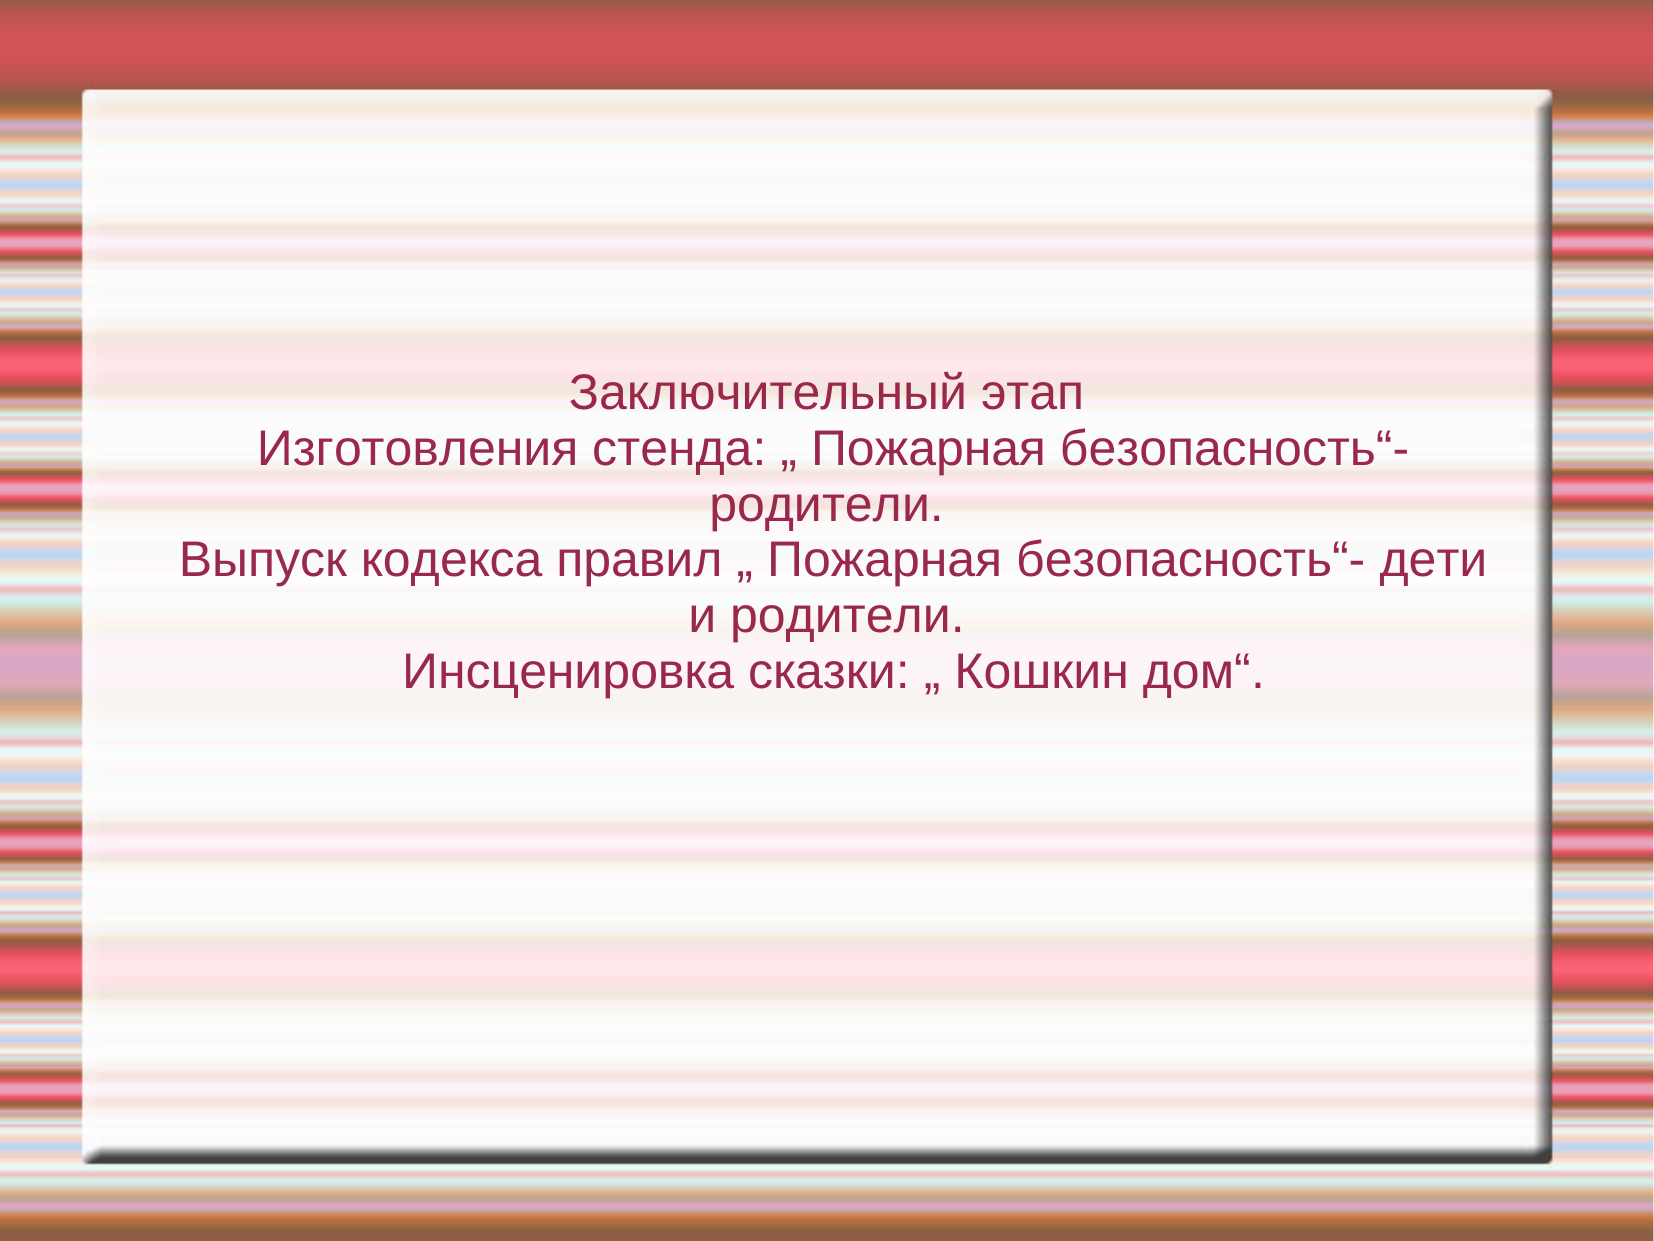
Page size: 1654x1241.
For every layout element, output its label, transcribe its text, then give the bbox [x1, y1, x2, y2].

picture [0, 0, 1654, 1241]
title Заключительный этап Изготовления стенда: „ Пожарная безопасность“-родители. Выпуск кодекса правил „ Пожарная безопасность“- дети и родители. Инсценировка сказки: „ Кошкин дом“. [147, 147, 1506, 916]
